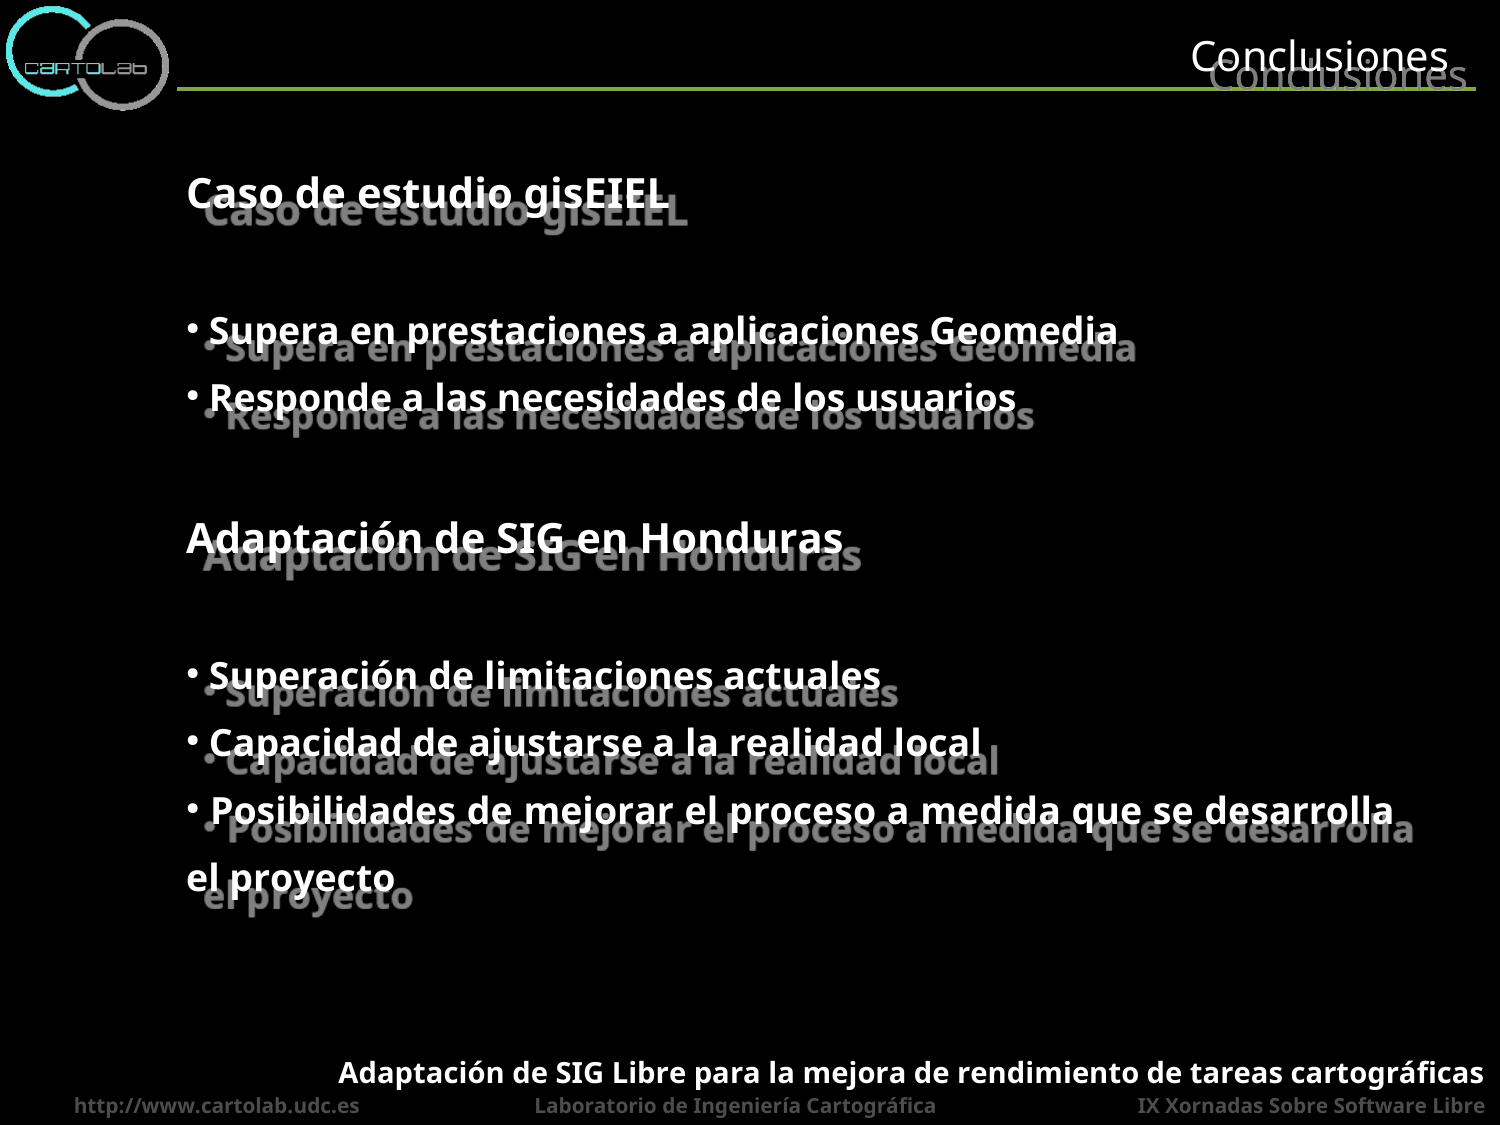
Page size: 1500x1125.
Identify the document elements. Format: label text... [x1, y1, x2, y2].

text_box Conclusiones [1175, 22, 1478, 88]
text_box Caso de estudio gisEIEL Supera en prestaciones a aplicaciones Geomedia Responde a las necesidades de los usuarios Adaptación de SIG en Honduras Superación de limitaciones actuales Capacidad de ajustarse a la realidad local Posibilidades de mejorar el proceso a medida que se desarrolla el proyecto [171, 159, 1441, 916]
